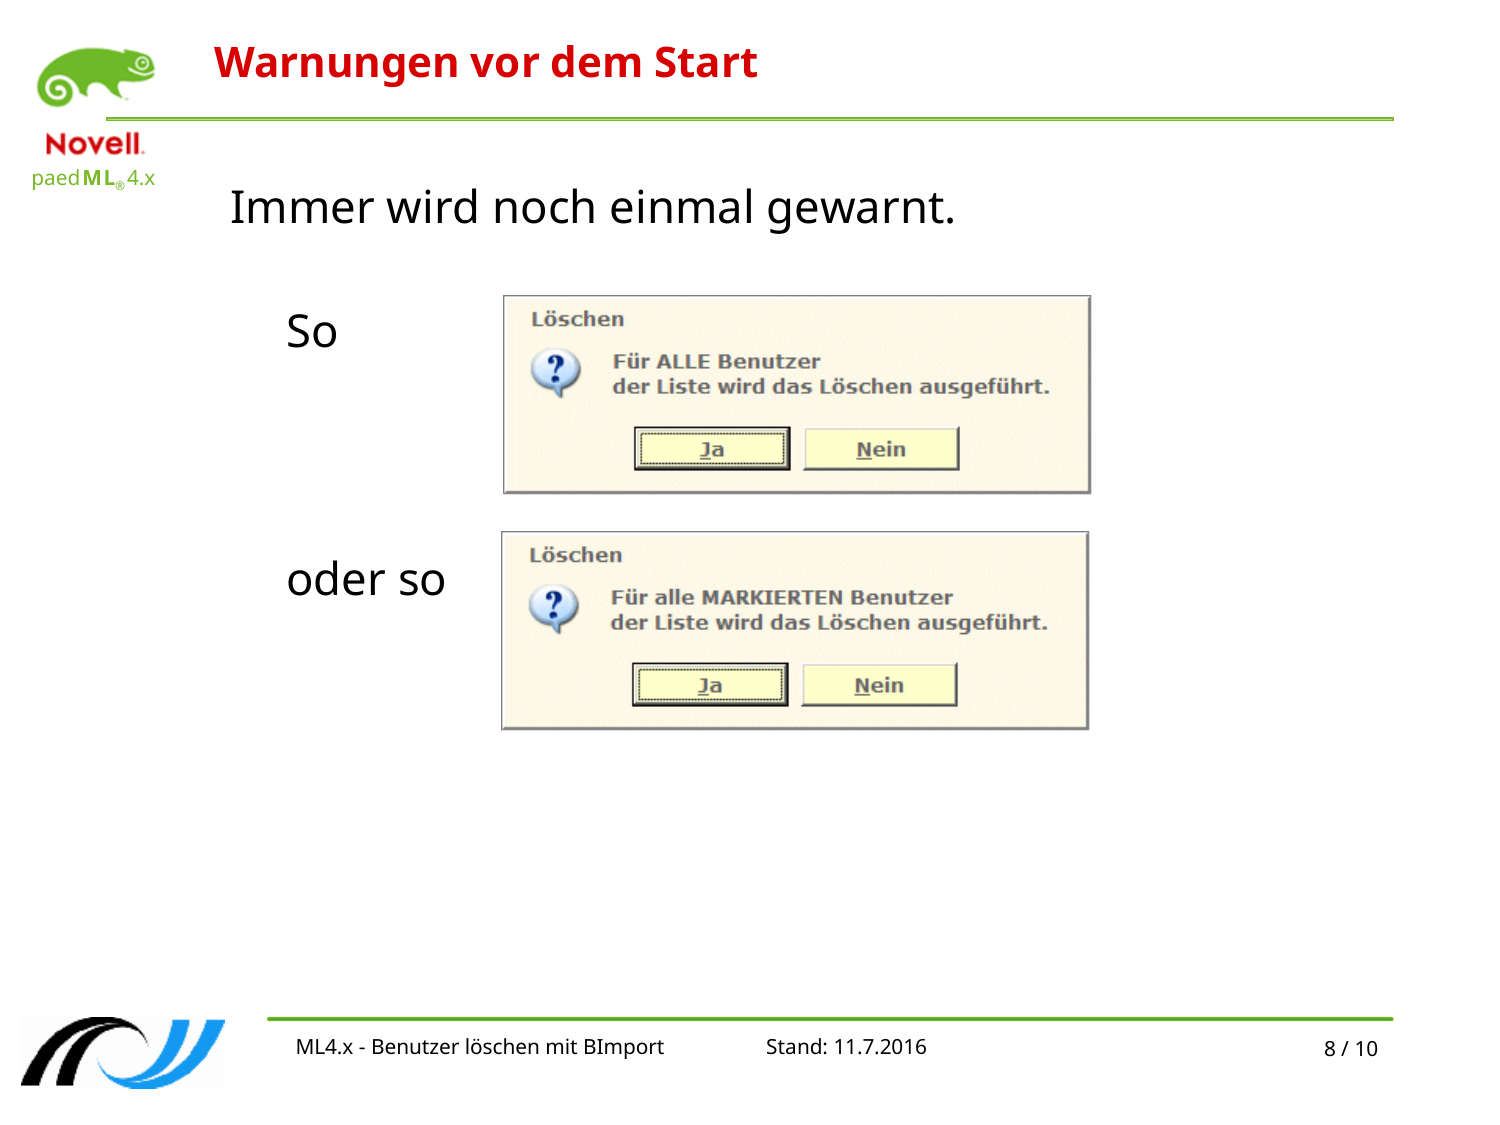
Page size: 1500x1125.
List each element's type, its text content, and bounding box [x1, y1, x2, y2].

picture [503, 295, 1093, 496]
title Warnungen vor dem Start [214, 16, 1393, 108]
picture [21, 1017, 225, 1089]
list Immer wird noch einmal gewarnt. So oder so [230, 174, 1388, 945]
picture [501, 531, 1091, 732]
picture [24, 32, 167, 175]
